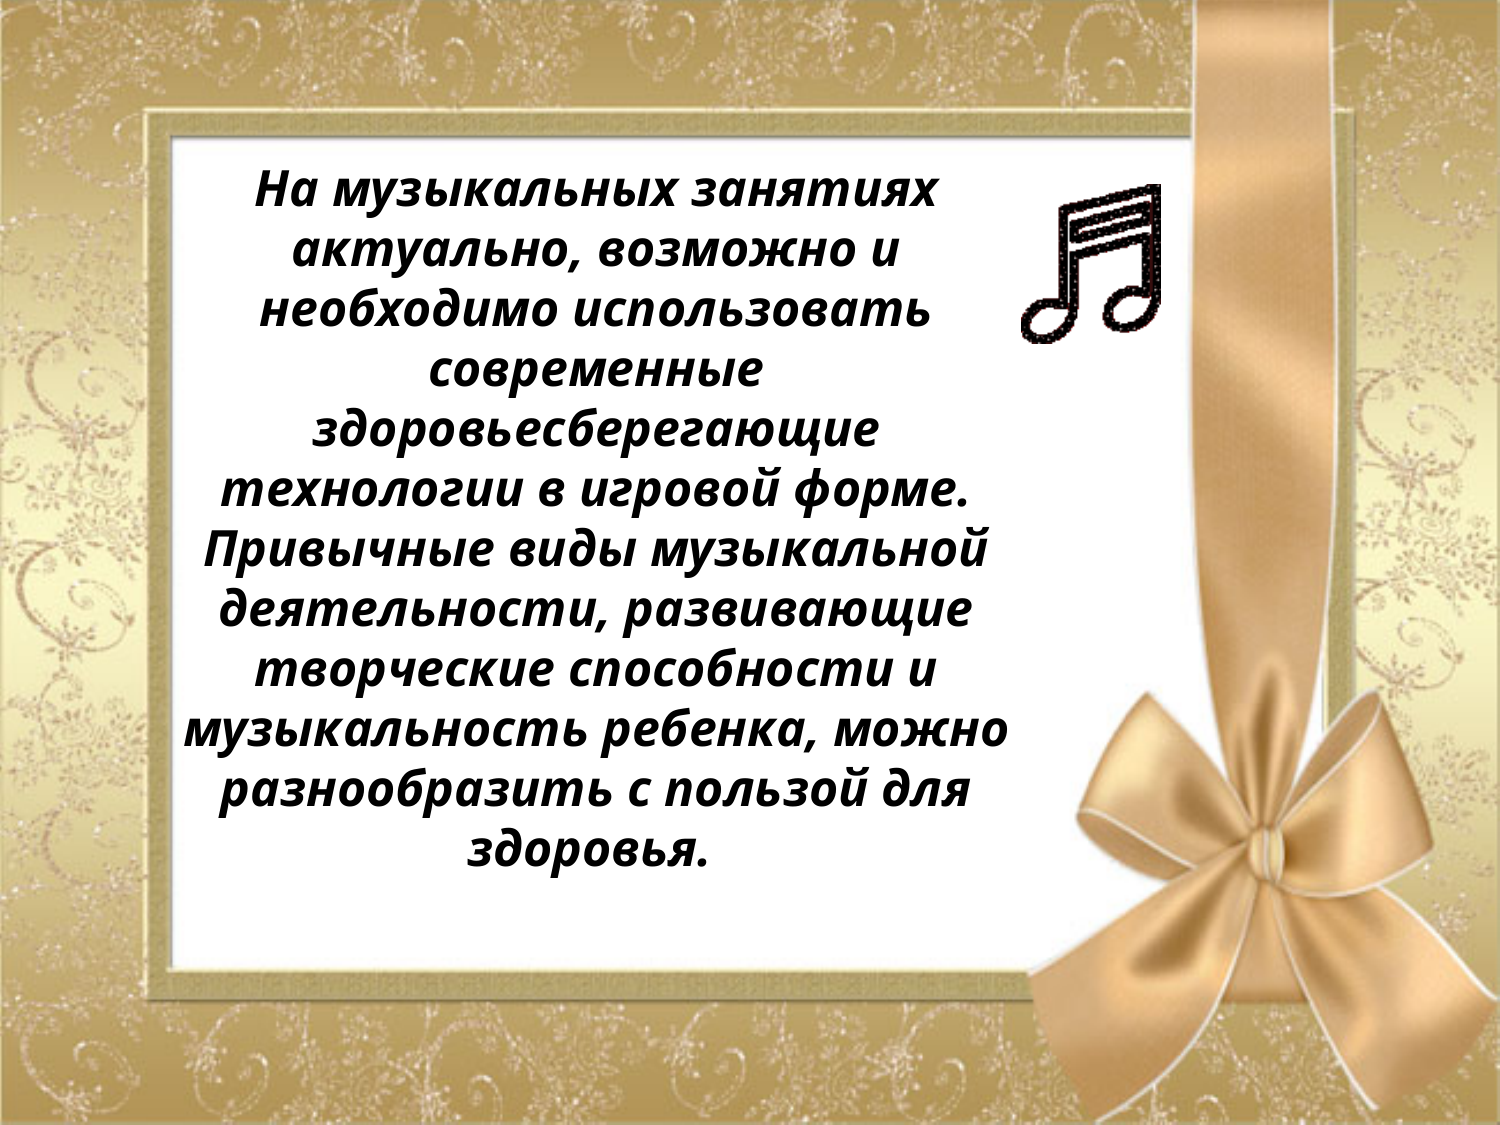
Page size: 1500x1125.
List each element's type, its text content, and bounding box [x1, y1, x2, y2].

picture [0, 0, 1500, 1125]
text_box На музыкальных занятиях актуально, возможно и необходимо использовать современные здоровьесберегающие технологии в игровой форме. Привычные виды музыкальной деятельности, развивающие творческие способности и музыкальность ребенка, можно разнообразить с пользой для здоровья. [159, 148, 1034, 884]
